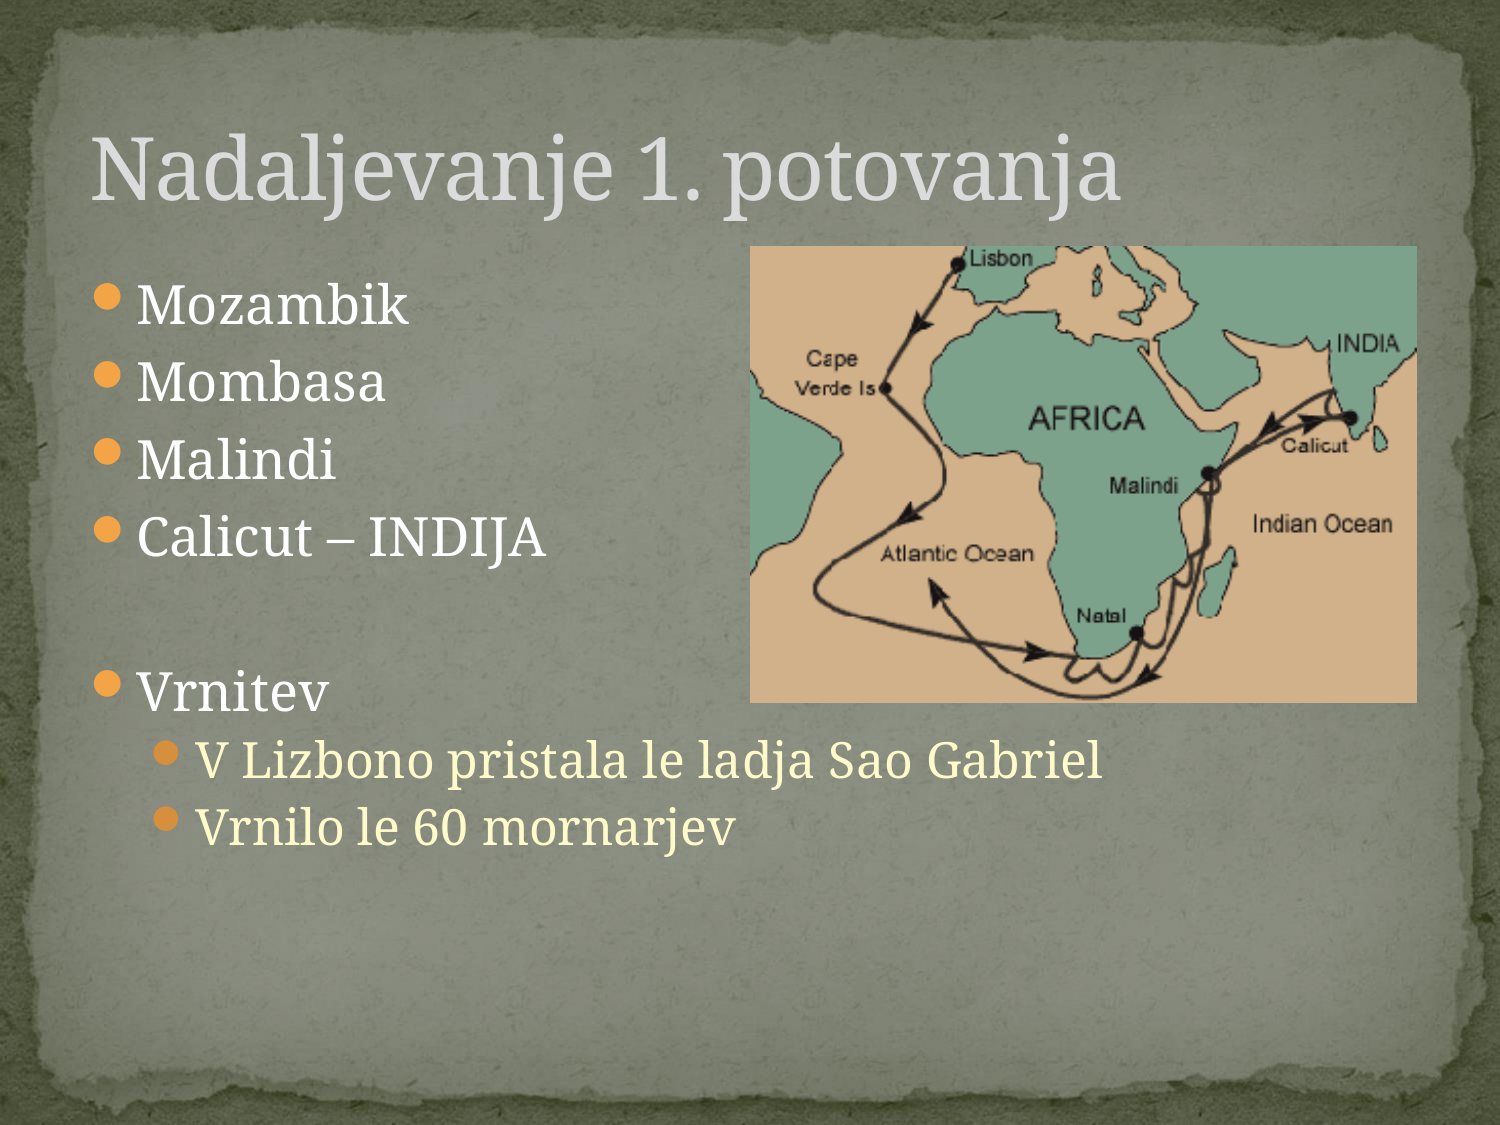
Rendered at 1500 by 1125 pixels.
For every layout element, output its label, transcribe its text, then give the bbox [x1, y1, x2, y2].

title Nadaljevanje 1. potovanja [75, 24, 1425, 225]
picture [0, 0, 1500, 1125]
list Mozambik Mombasa Malindi Calicut – INDIJA Vrnitev V Lizbono pristala le ladja Sao Gabriel Vrnilo le 60 mornarjev [75, 262, 1425, 1125]
